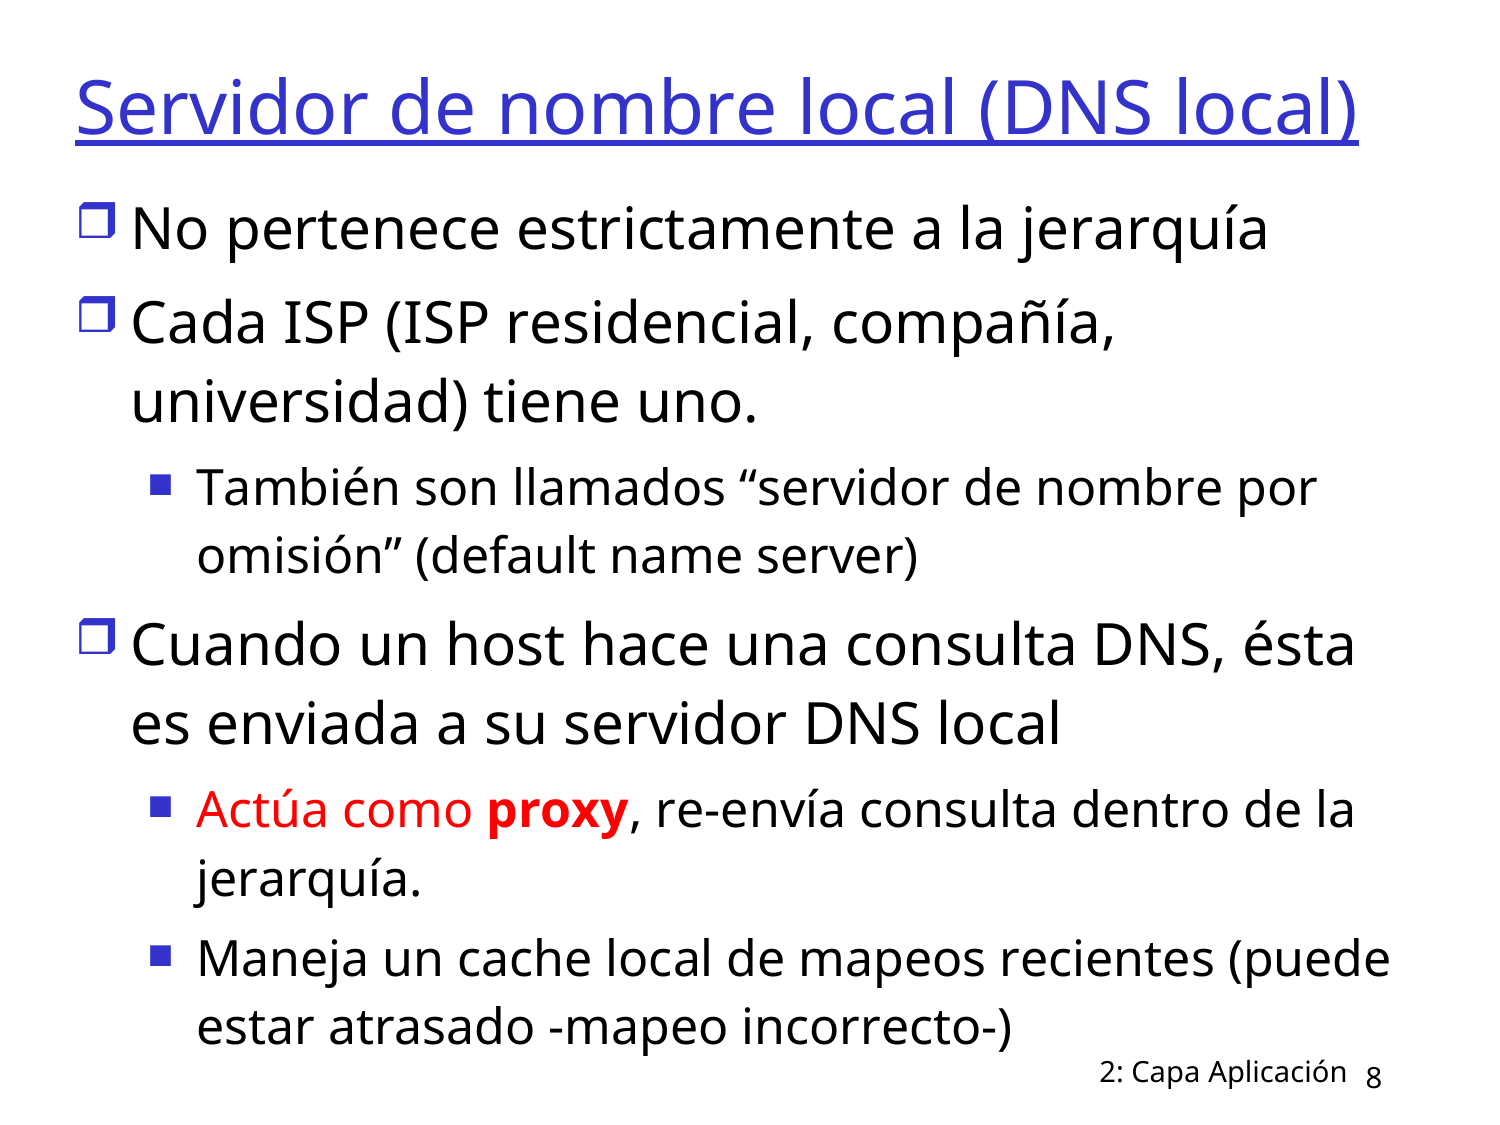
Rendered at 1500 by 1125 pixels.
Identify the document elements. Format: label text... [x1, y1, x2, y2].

list No pertenece estrictamente a la jerarquía Cada ISP (ISP residencial, compañía, universidad) tiene uno. También son llamados “servidor de nombre por omisión” (default name server)‏ Cuando un host hace una consulta DNS, ésta es enviada a su servidor DNS local Actúa como proxy, re-envía consulta dentro de la jerarquía. Maneja un cache local de mapeos recientes (puede estar atrasado -mapeo incorrecto-) [75, 187, 1426, 1021]
title Servidor de nombre local (DNS local) [75, 23, 1426, 187]
